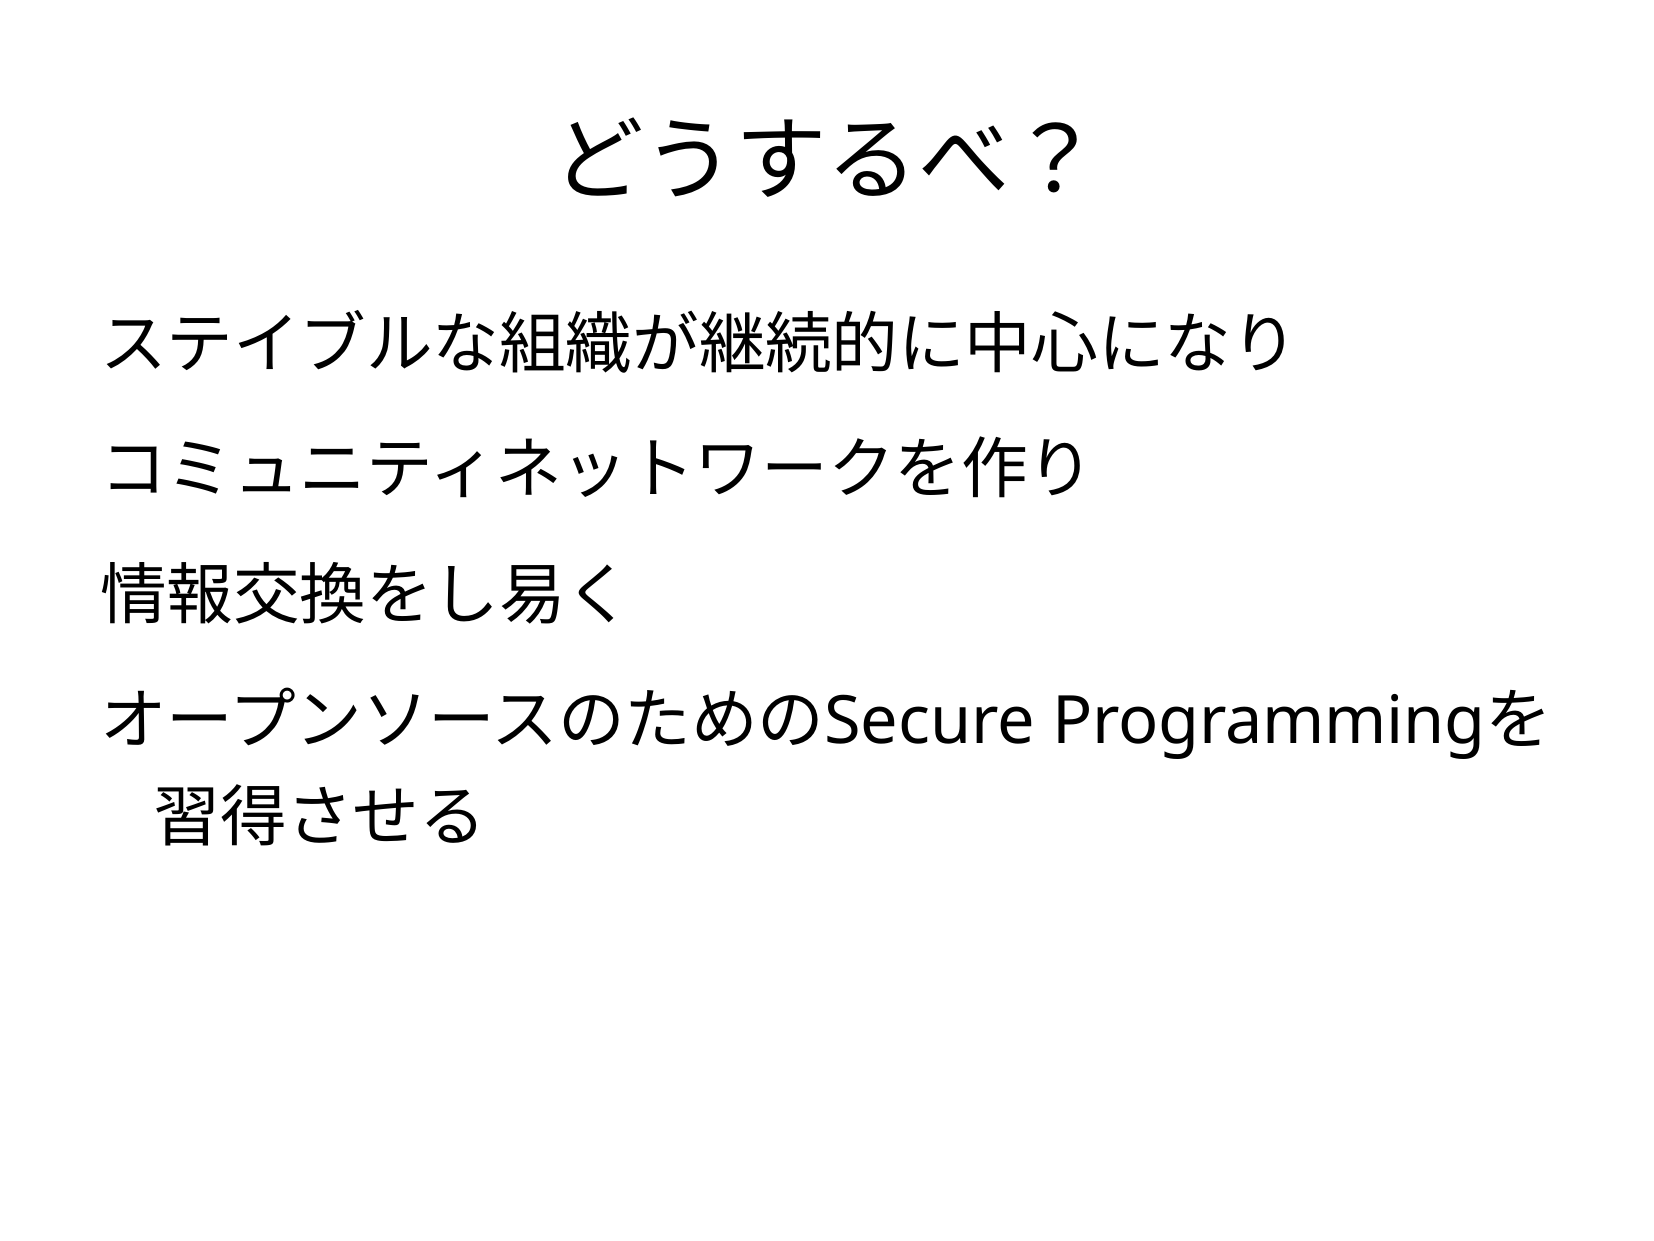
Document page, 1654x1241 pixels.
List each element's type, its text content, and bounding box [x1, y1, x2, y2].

list ステイブルな組織が継続的に中心になり コミュニティネットワークを作り 情報交換をし易く オープンソースのためのSecure Programmingを習得させる [82, 290, 1571, 1094]
title どうするべ？ [82, 56, 1571, 250]
